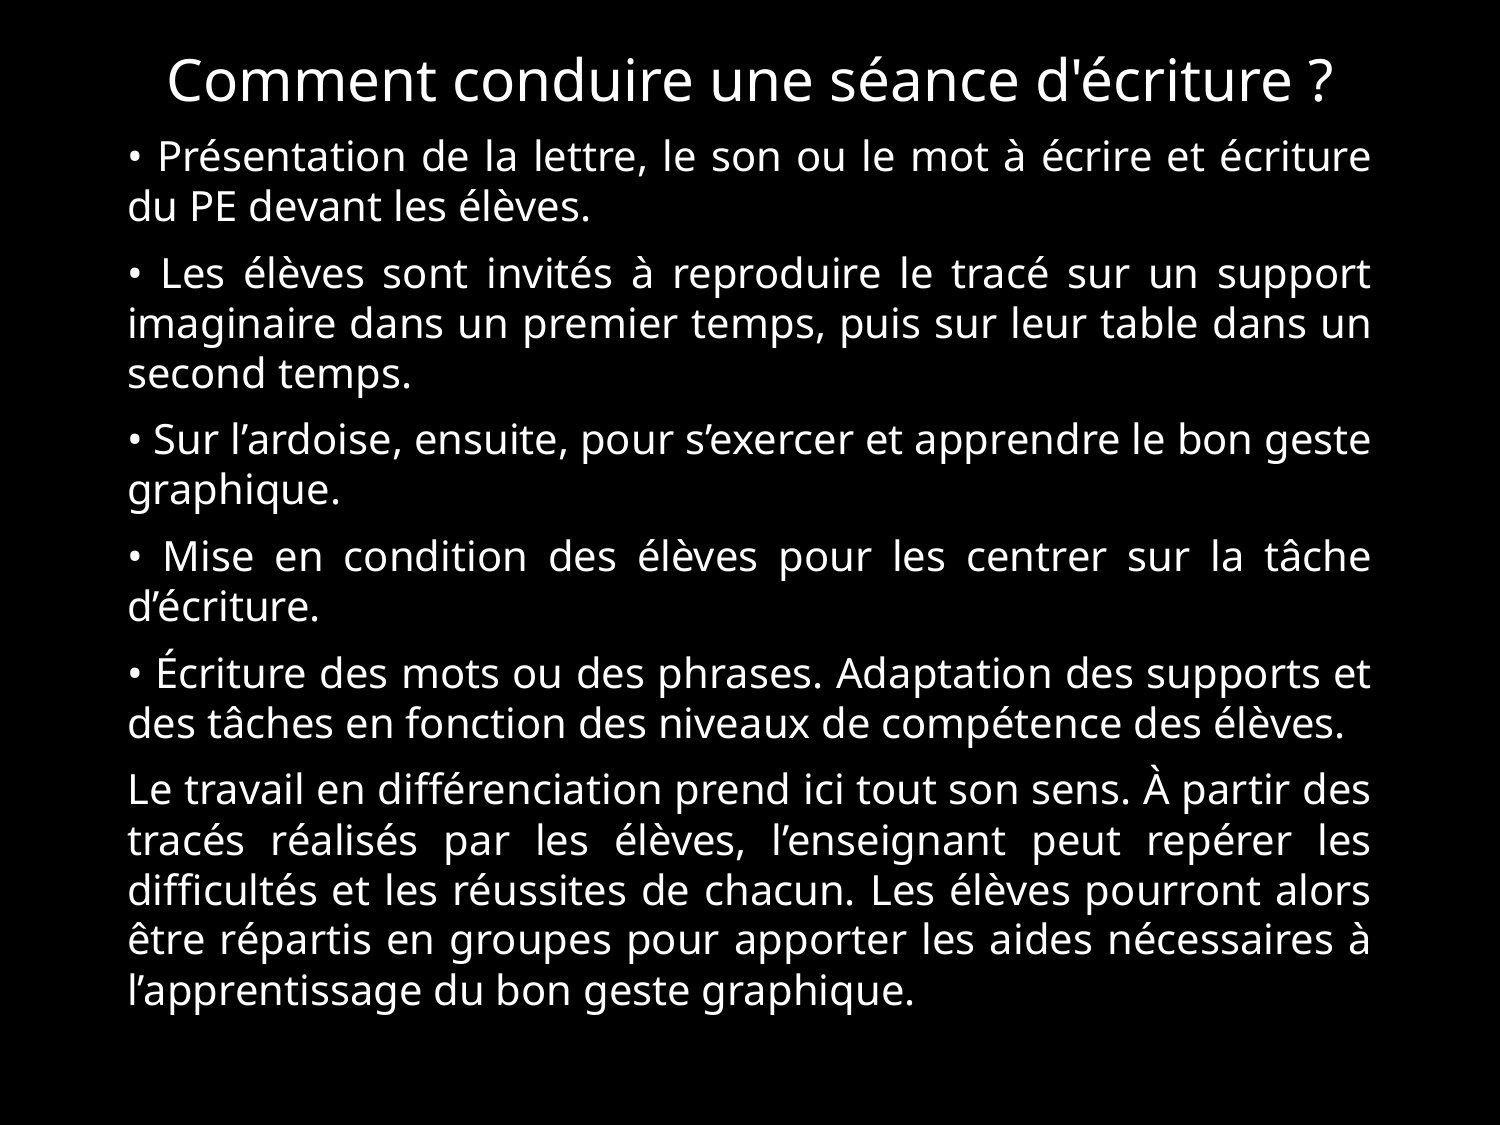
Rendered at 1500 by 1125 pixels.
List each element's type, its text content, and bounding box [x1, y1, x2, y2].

subtitle Comment conduire une séance d'écriture ? • Présentation de la lettre, le son ou le mot à écrire et écriture du PE devant les élèves. • Les élèves sont invités à reproduire le tracé sur un support imaginaire dans un premier temps, puis sur leur table dans un second temps. • Sur l’ardoise, ensuite, pour s’exercer et apprendre le bon geste graphique. • Mise en condition des élèves pour les centrer sur la tâche d’écriture. • Écriture des mots ou des phrases. Adaptation des supports et des tâches en fonction des niveaux de compétence des élèves. Le travail en différenciation prend ici tout son sens. À partir des tracés réalisés par les élèves, l’enseignant peut repérer les difficultés et les réussites de chacun. Les élèves pourront alors être répartis en groupes pour apporter les aides nécessaires à l’apprentissage du bon geste graphique. [112, 35, 1388, 925]
